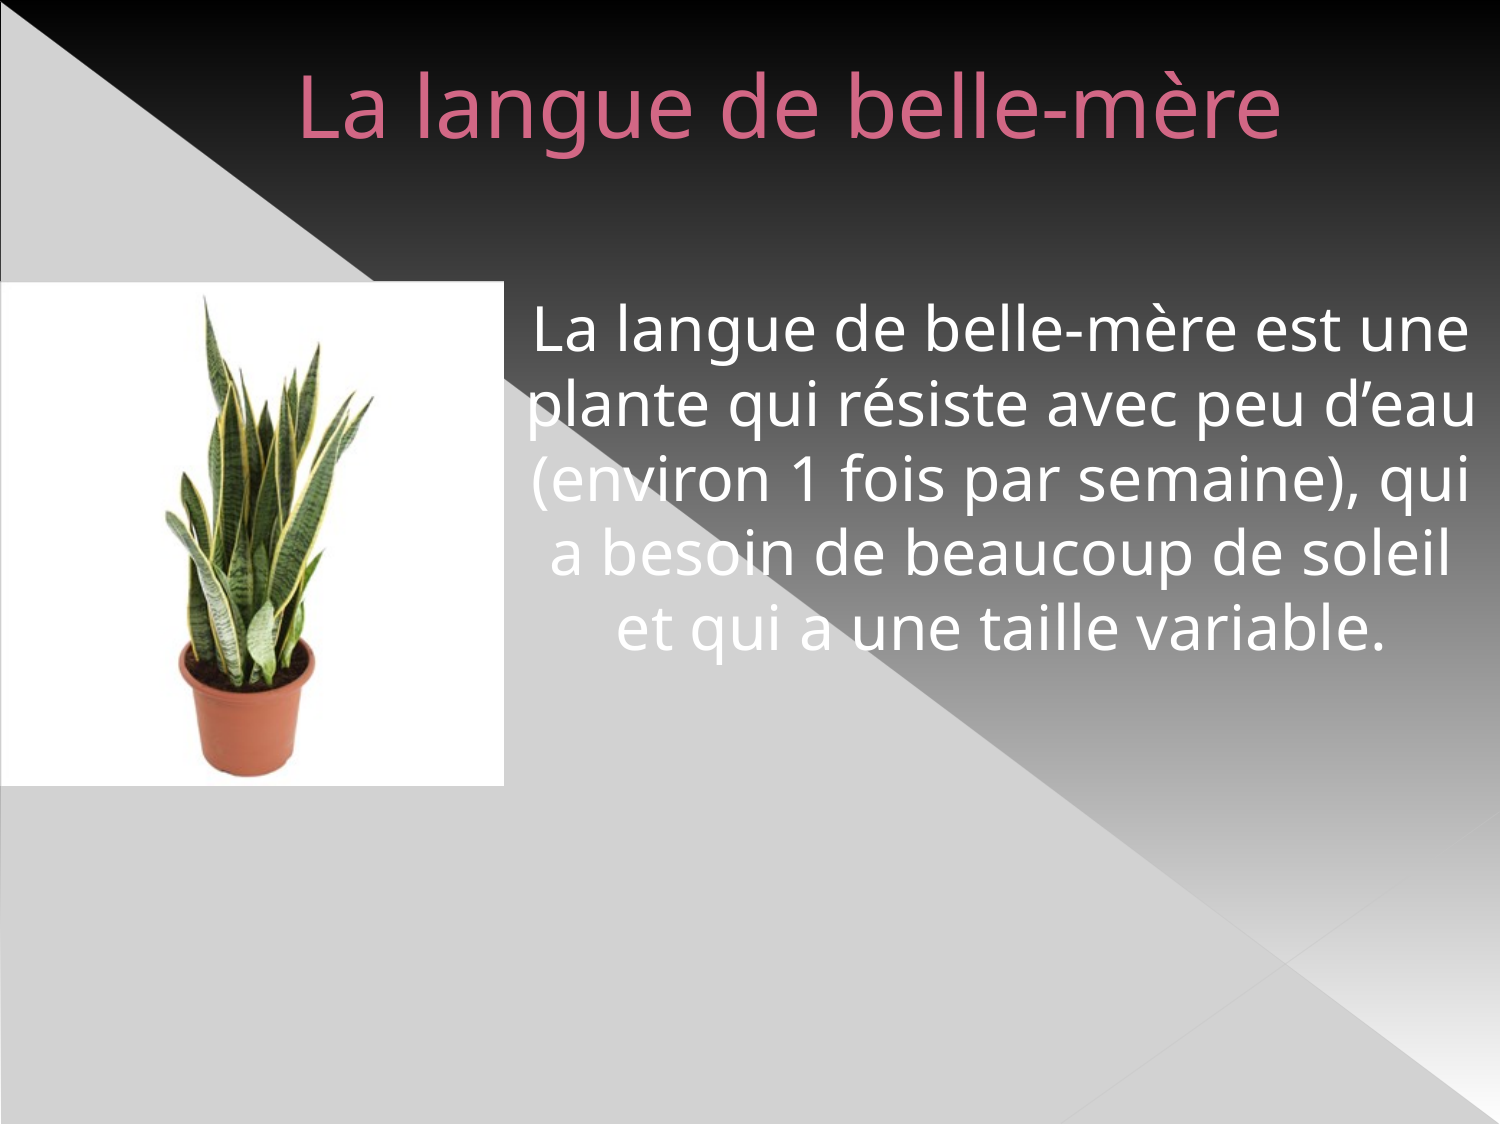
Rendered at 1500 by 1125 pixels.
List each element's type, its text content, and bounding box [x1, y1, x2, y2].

list La langue de belle-mère est une plante qui résiste avec peu d’eau (environ 1 fois par semaine), qui a besoin de beaucoup de soleil et qui a une taille variable. [504, 281, 1500, 781]
picture [0, 281, 504, 786]
title La langue de belle-mère [75, 43, 1425, 274]
